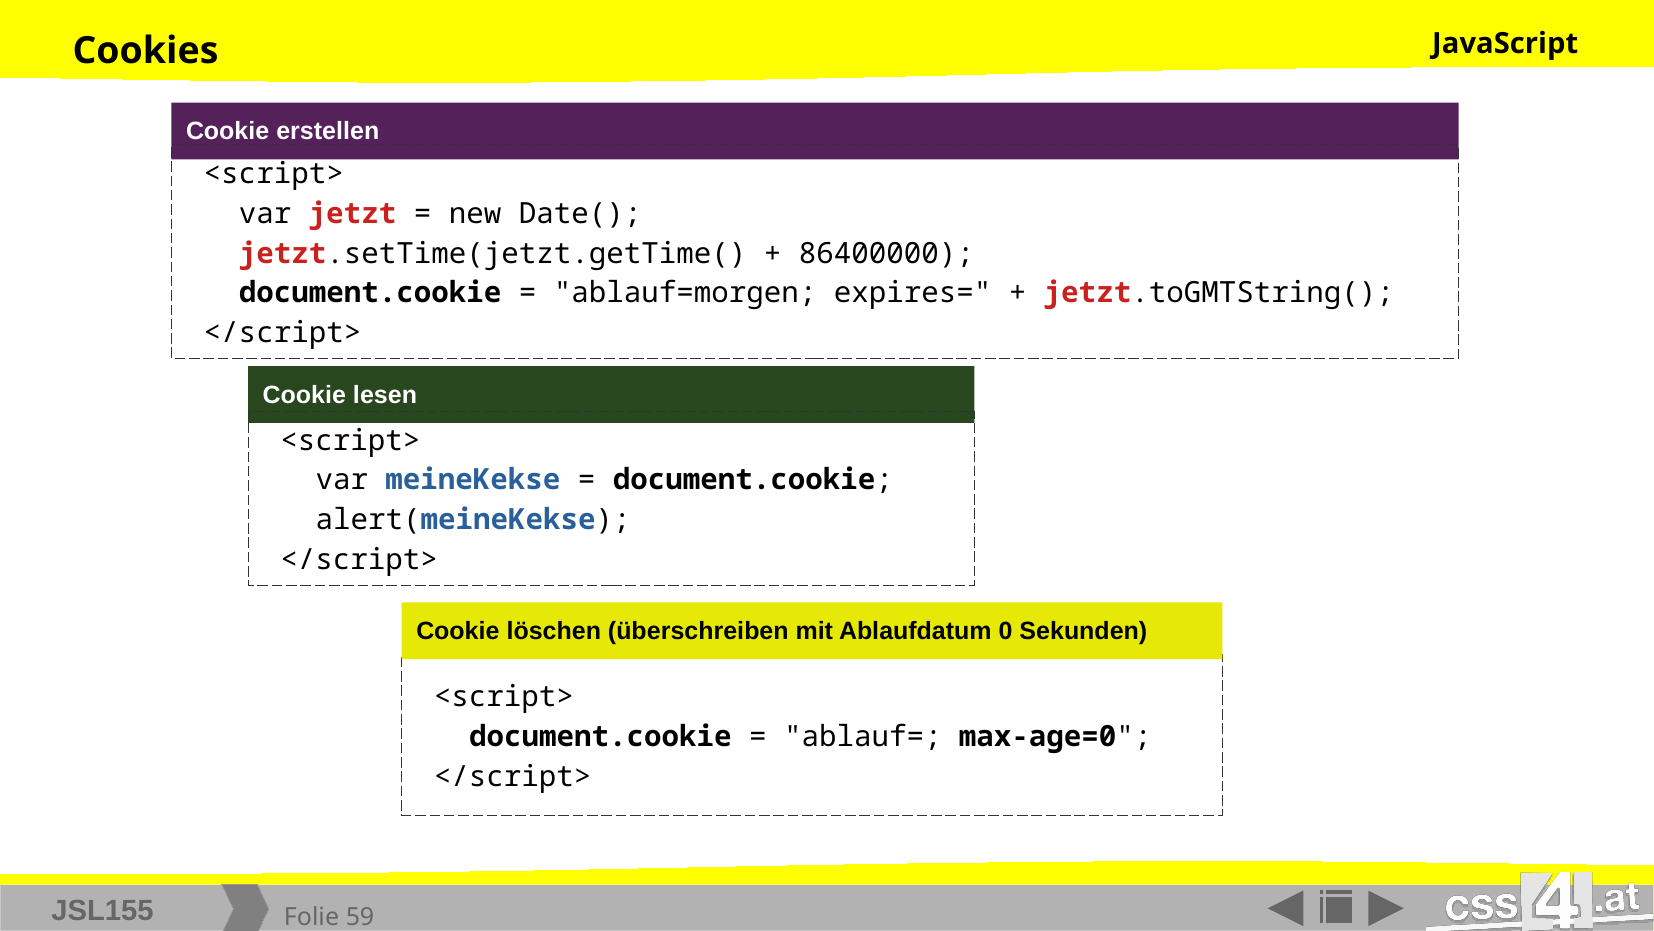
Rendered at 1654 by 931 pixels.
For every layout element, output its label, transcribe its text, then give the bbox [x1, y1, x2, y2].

picture [1426, 872, 1654, 931]
text_box JSL155 [36, 886, 209, 931]
text_box Folie <Foliennummer> [269, 891, 542, 931]
text_box Cookie lesen [248, 366, 975, 418]
text_box <script> var meineKekse = document.cookie; alert(meineKekse); </script> [248, 418, 975, 579]
text_box JavaScript [1417, 15, 1607, 60]
text_box [0, 861, 1654, 931]
text_box Cookie löschen (überschreiben mit Ablaufdatum 0 Sekunden) [401, 602, 1223, 660]
text_box Cookies [57, 16, 469, 69]
text_box <script> document.cookie = "ablauf=; max-age=0"; </script> [401, 660, 1223, 816]
text_box Cookie erstellen [171, 102, 1459, 154]
text_box <script> var jetzt = new Date(); jetzt.setTime(jetzt.getTime() + 86400000); document.cookie = "ablauf=morgen; expires=" + jetzt.toGMTString(); </script> [171, 154, 1459, 349]
text_box [0, 0, 1654, 83]
